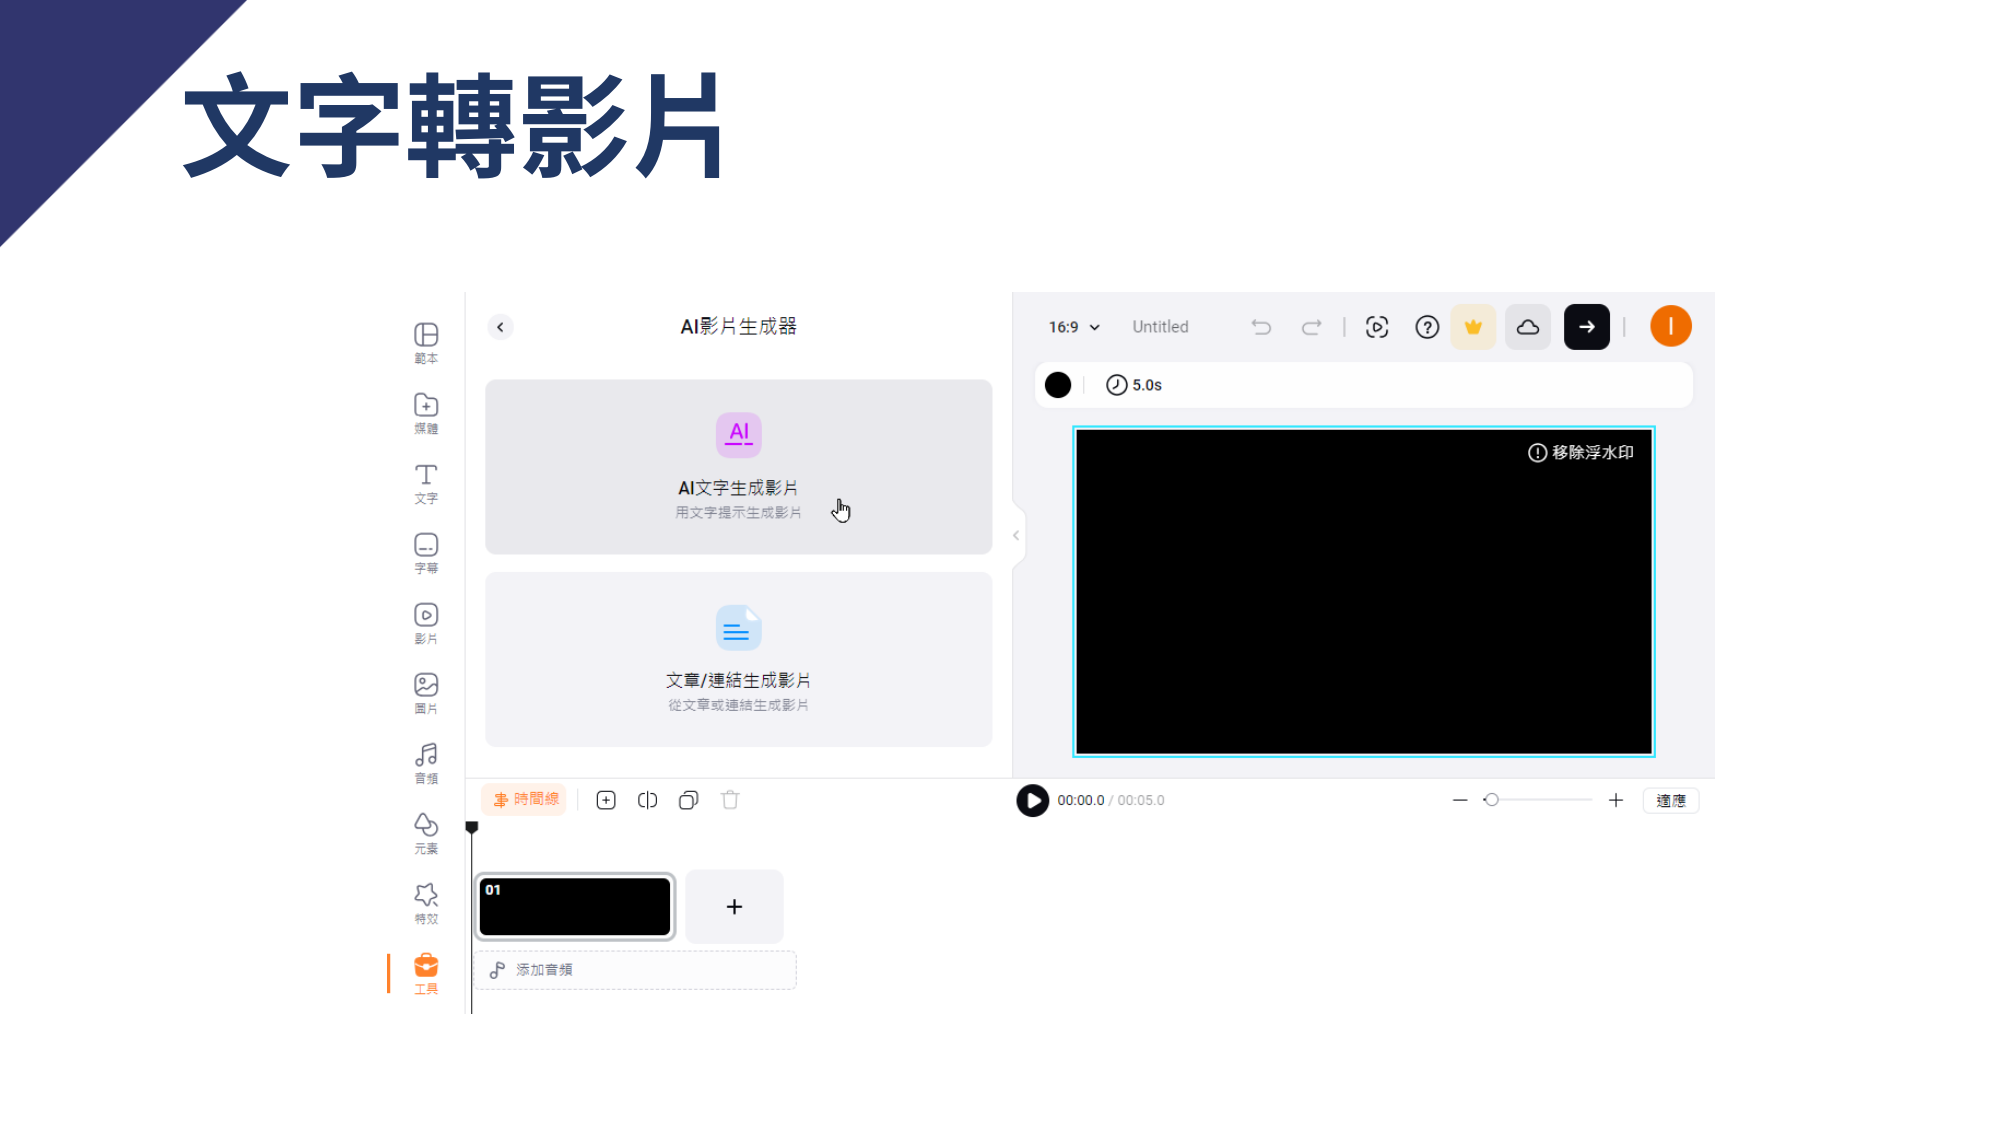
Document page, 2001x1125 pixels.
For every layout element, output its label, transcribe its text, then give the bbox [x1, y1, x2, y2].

title 文字轉影片 [165, 34, 1938, 231]
picture [0, 0, 2001, 1125]
